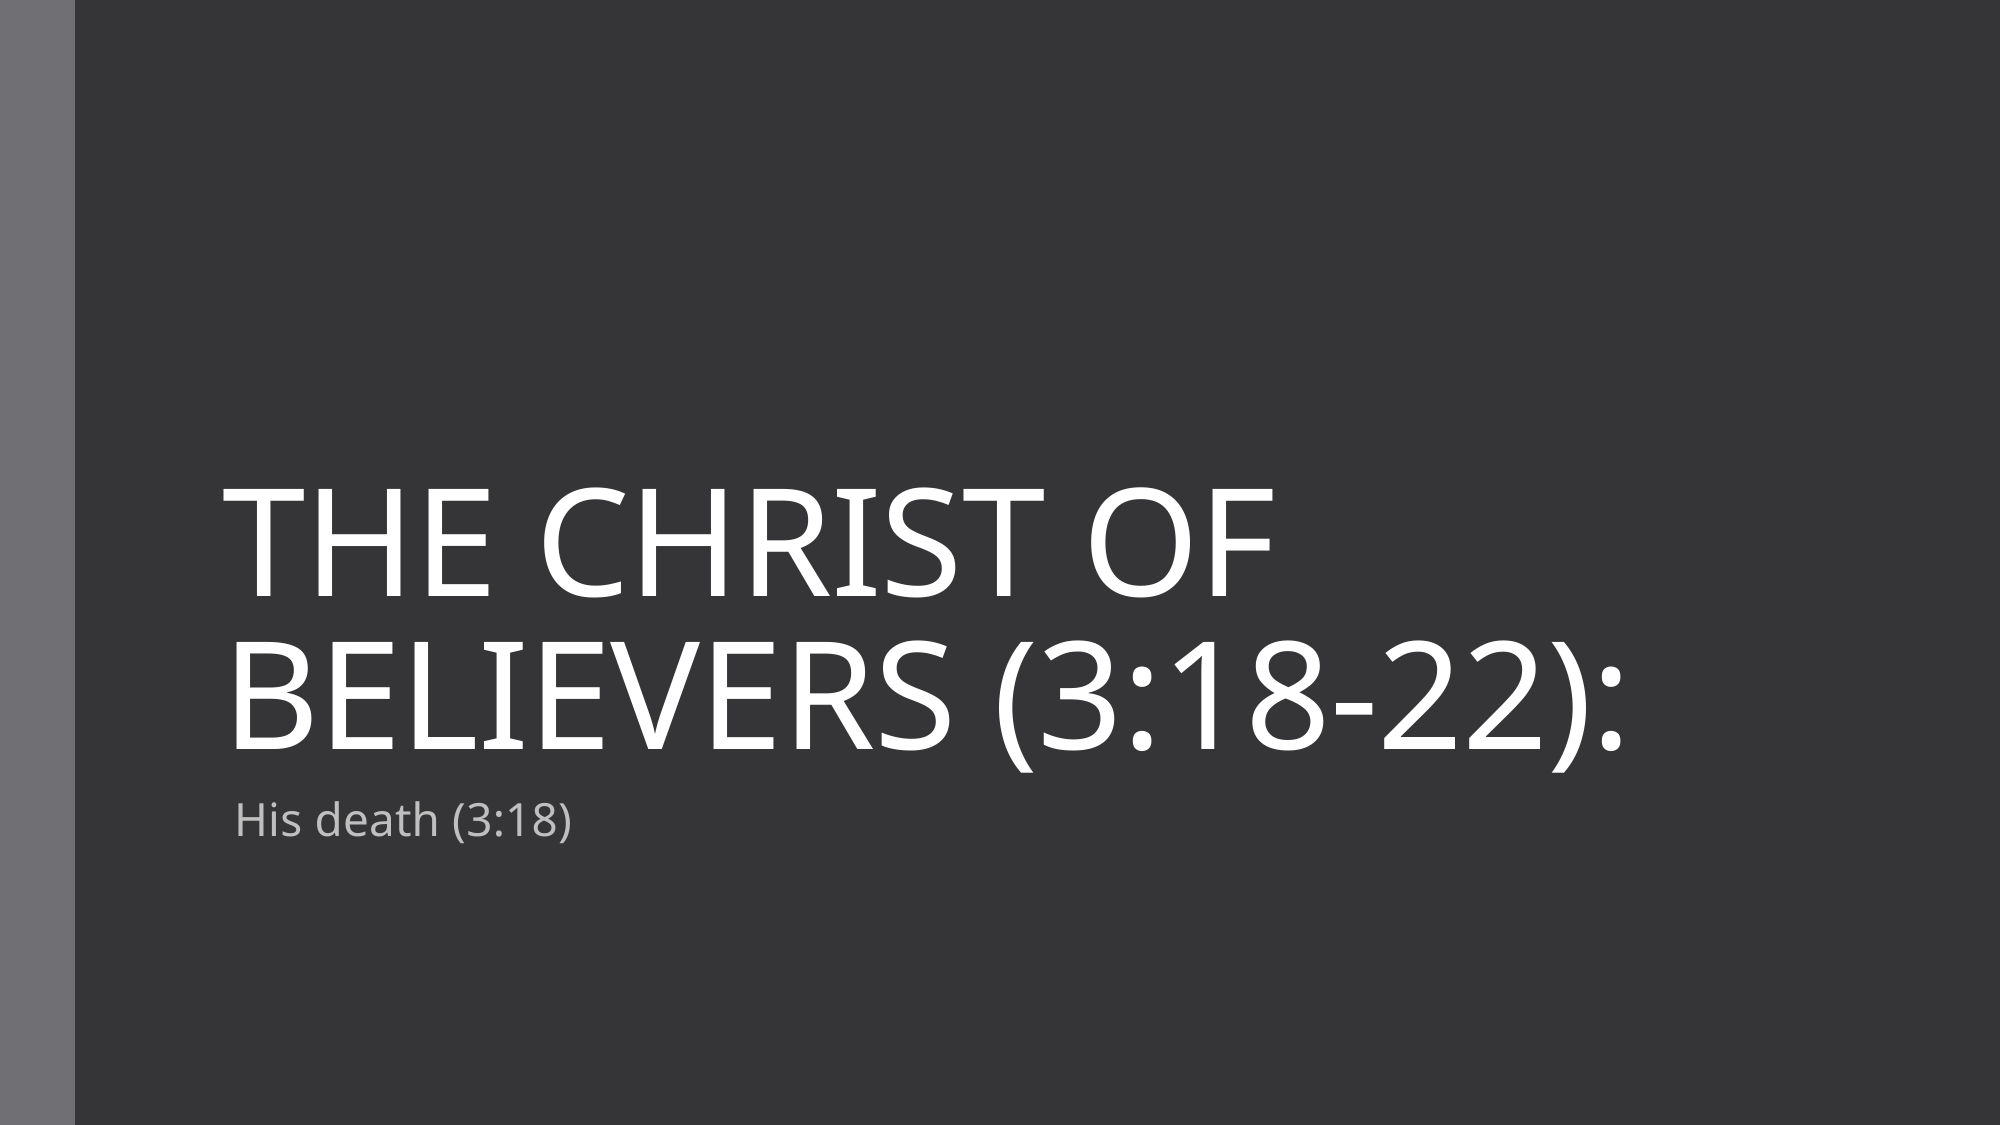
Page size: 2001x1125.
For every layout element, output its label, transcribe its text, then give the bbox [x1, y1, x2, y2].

title THE CHRIST OF BELIEVERS (3:18-22): [206, 124, 1752, 787]
subtitle His death (3:18) [206, 787, 1752, 1066]
